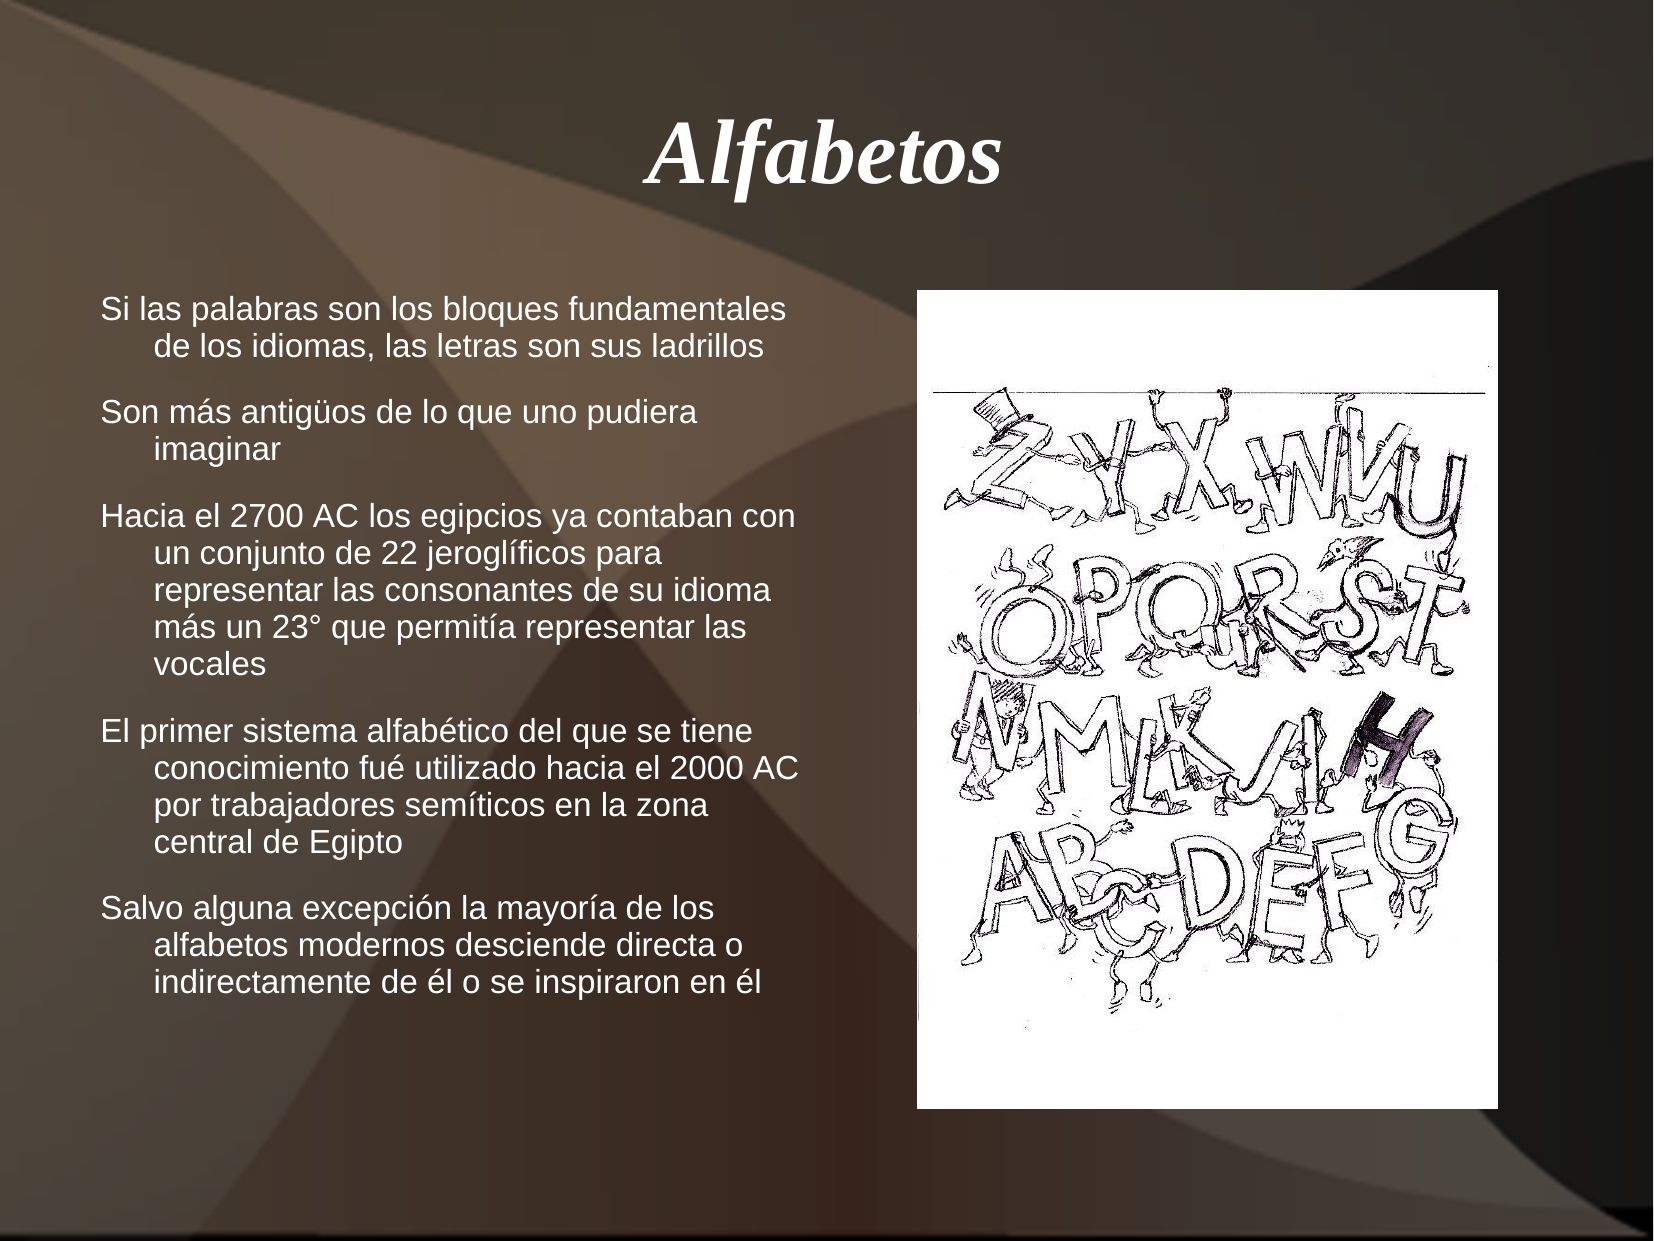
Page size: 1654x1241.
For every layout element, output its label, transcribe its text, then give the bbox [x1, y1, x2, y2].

picture [0, 0, 1654, 1241]
list Si las palabras son los bloques fundamentales de los idiomas, las letras son sus ladrillos Son más antigüos de lo que uno pudiera imaginar Hacia el 2700 AC los egipcios ya contaban con un conjunto de 22 jeroglíficos para representar las consonantes de su idioma más un 23° que permitía representar las vocales El primer sistema alfabético del que se tiene conocimiento fué utilizado hacia el 2000 AC por trabajadores semíticos en la zona central de Egipto Salvo alguna excepción la mayoría de los alfabetos modernos desciende directa o indirectamente de él o se inspiraron en él [82, 290, 809, 1109]
title Alfabetos [82, 49, 1571, 257]
